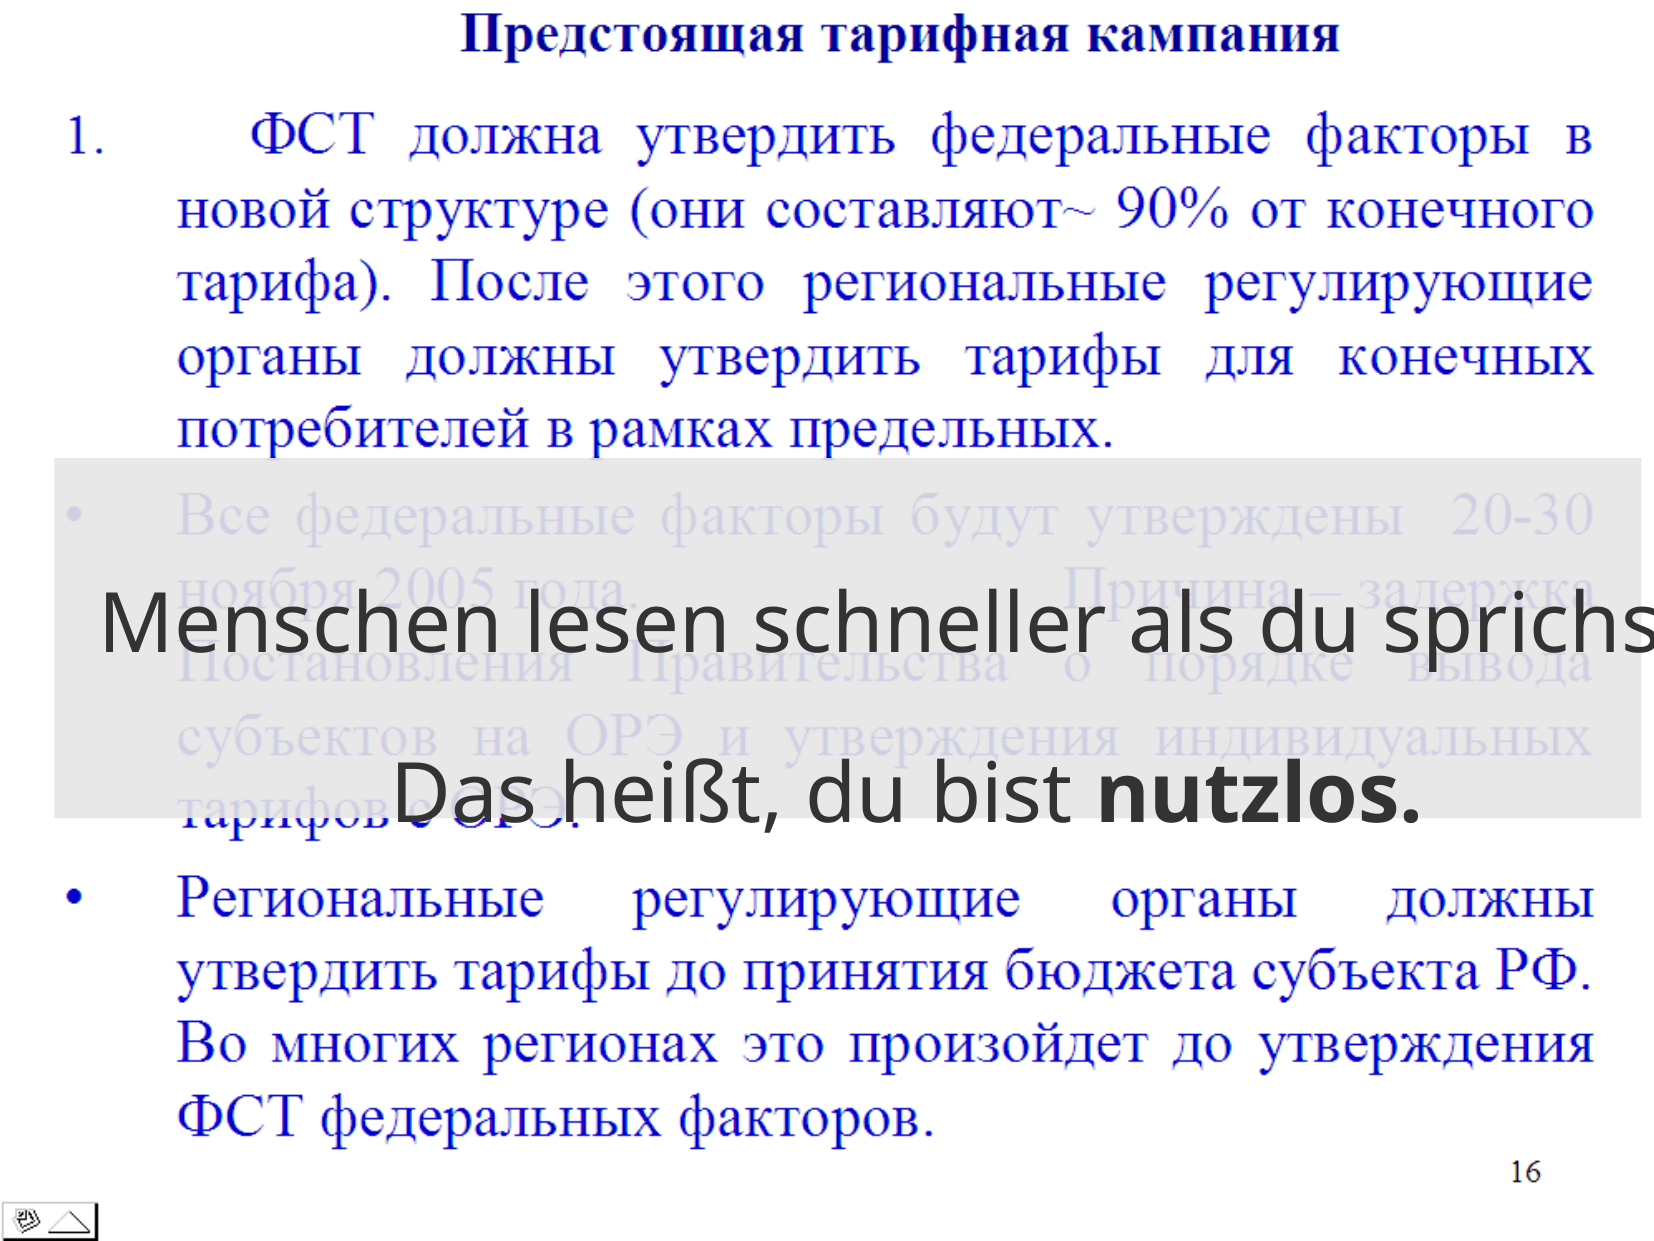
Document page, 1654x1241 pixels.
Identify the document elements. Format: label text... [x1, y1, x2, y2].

text_box Menschen lesen schneller als du sprichst. Das heißt, du bist nutzlos. [98, 506, 1611, 758]
text_box [1322, 786, 1341, 813]
text_box [1632, 613, 1642, 626]
text_box [622, 783, 645, 795]
text_box [406, 769, 438, 816]
text_box [944, 783, 969, 817]
text_box [817, 783, 842, 817]
text_box [54, 458, 1642, 819]
text_box [1114, 786, 1131, 819]
picture [1642, 613, 1654, 631]
picture [0, 0, 1654, 1241]
text_box [462, 800, 484, 817]
picture [1642, 633, 1650, 647]
text_box [573, 783, 596, 819]
text_box [693, 764, 721, 819]
